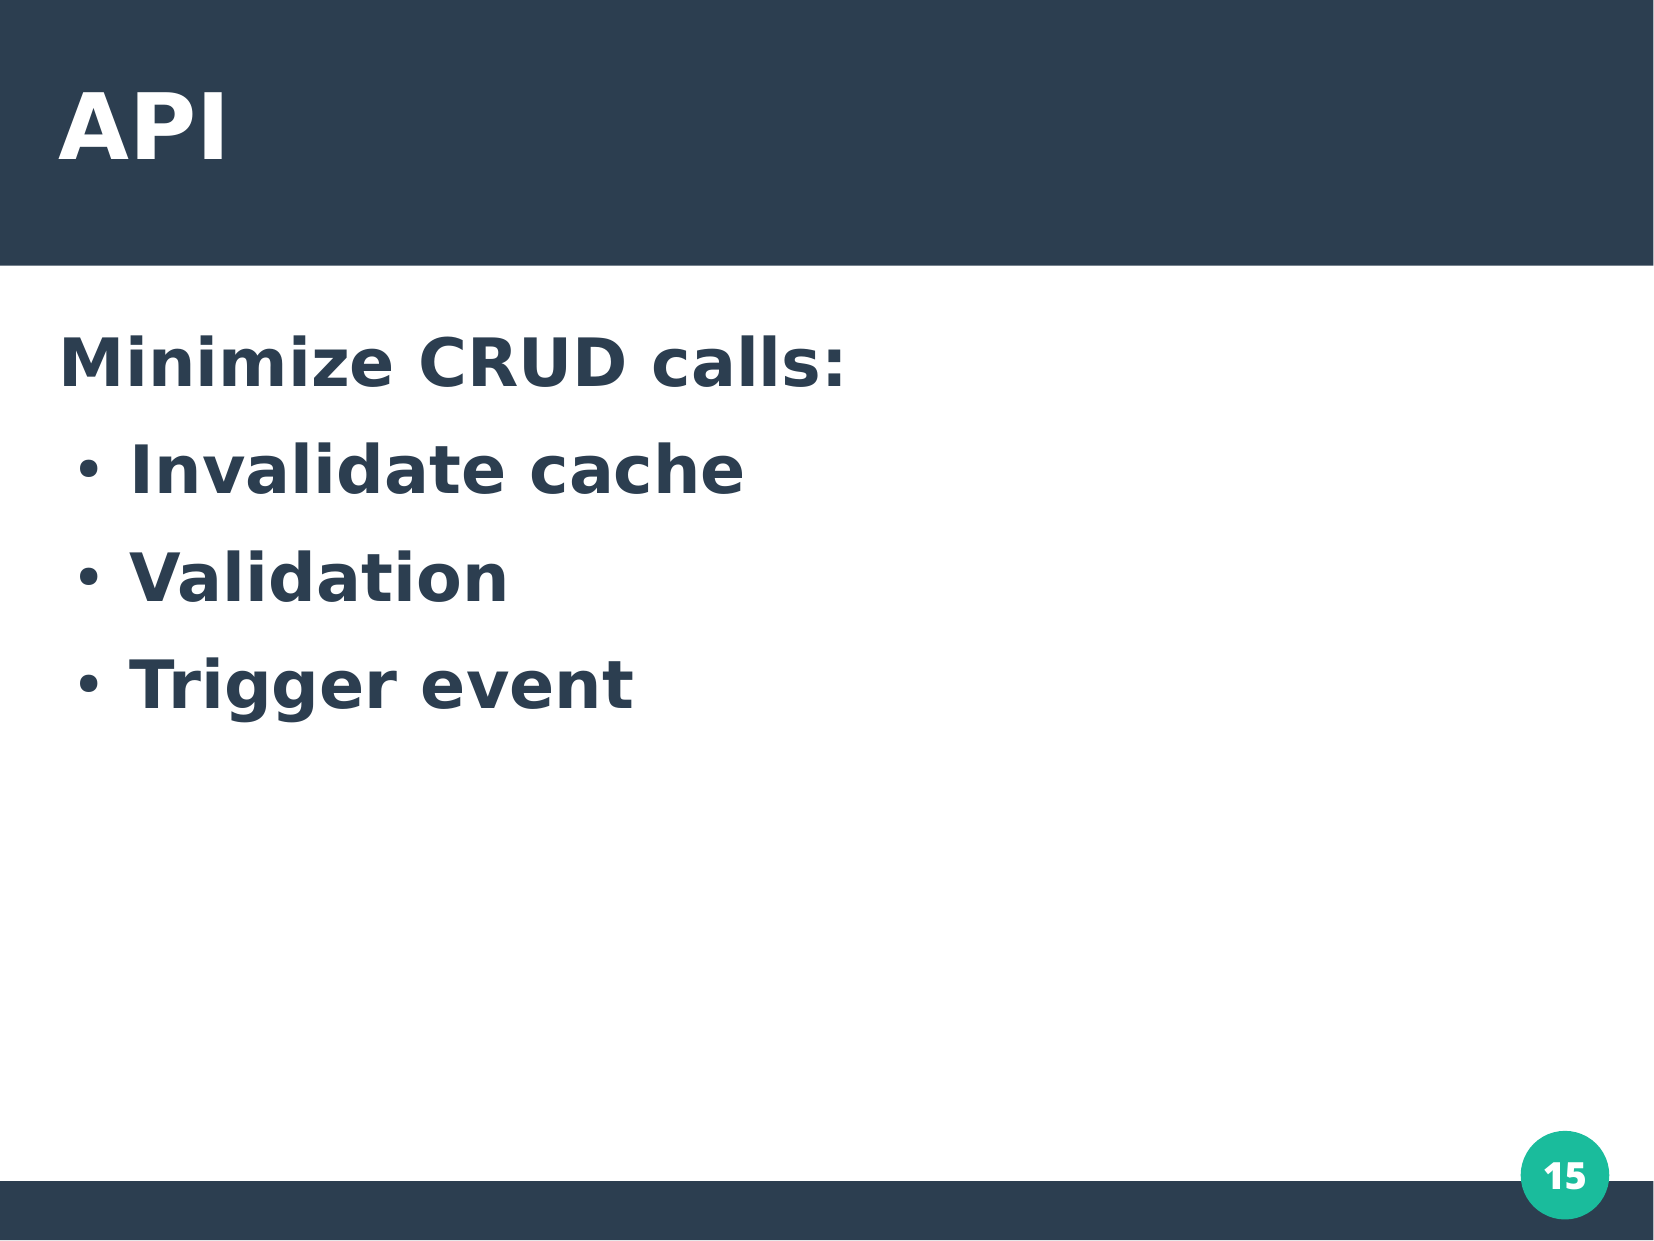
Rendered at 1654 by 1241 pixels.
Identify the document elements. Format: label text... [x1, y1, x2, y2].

title API [59, 49, 1595, 207]
list Minimize CRUD calls: Invalidate cache Validation Trigger event [59, 324, 1595, 1152]
